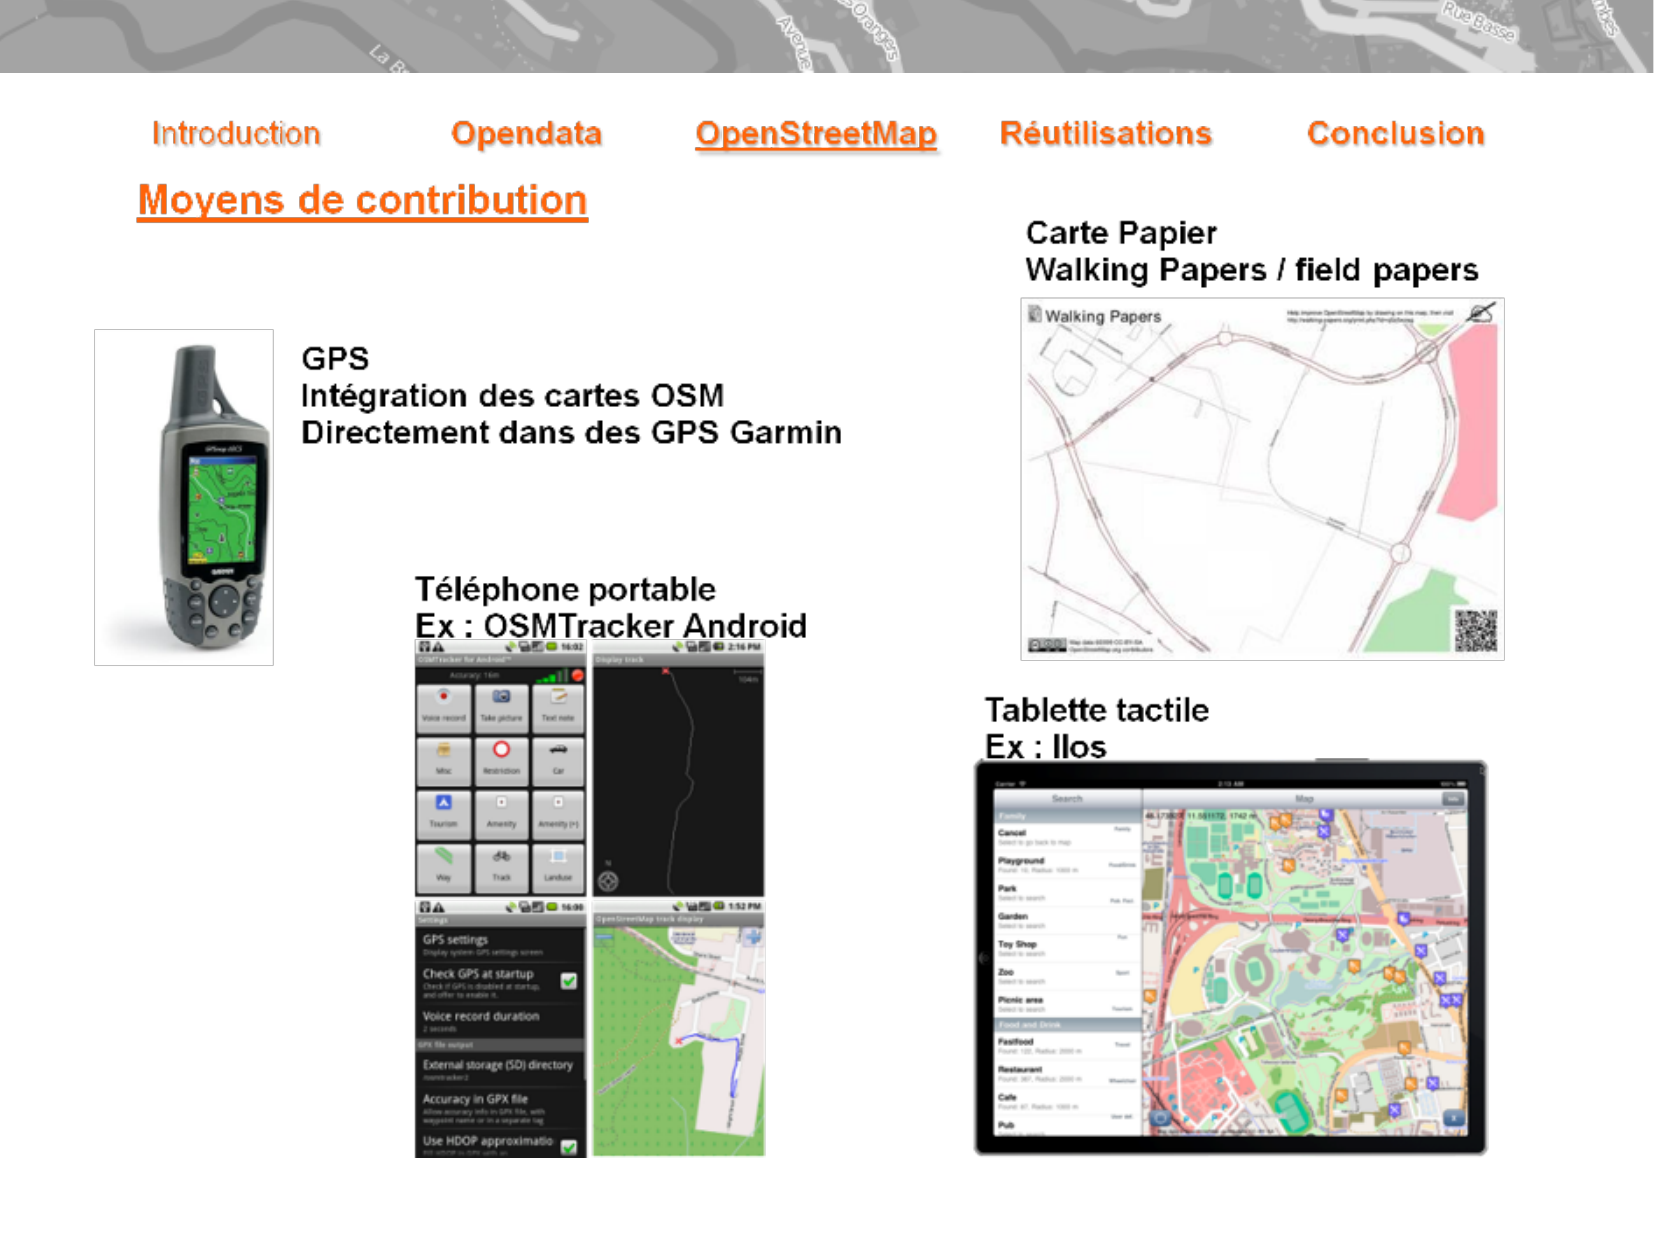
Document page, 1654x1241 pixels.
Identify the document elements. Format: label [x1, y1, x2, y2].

picture [81, 97, 1552, 1158]
picture [0, 0, 1654, 73]
